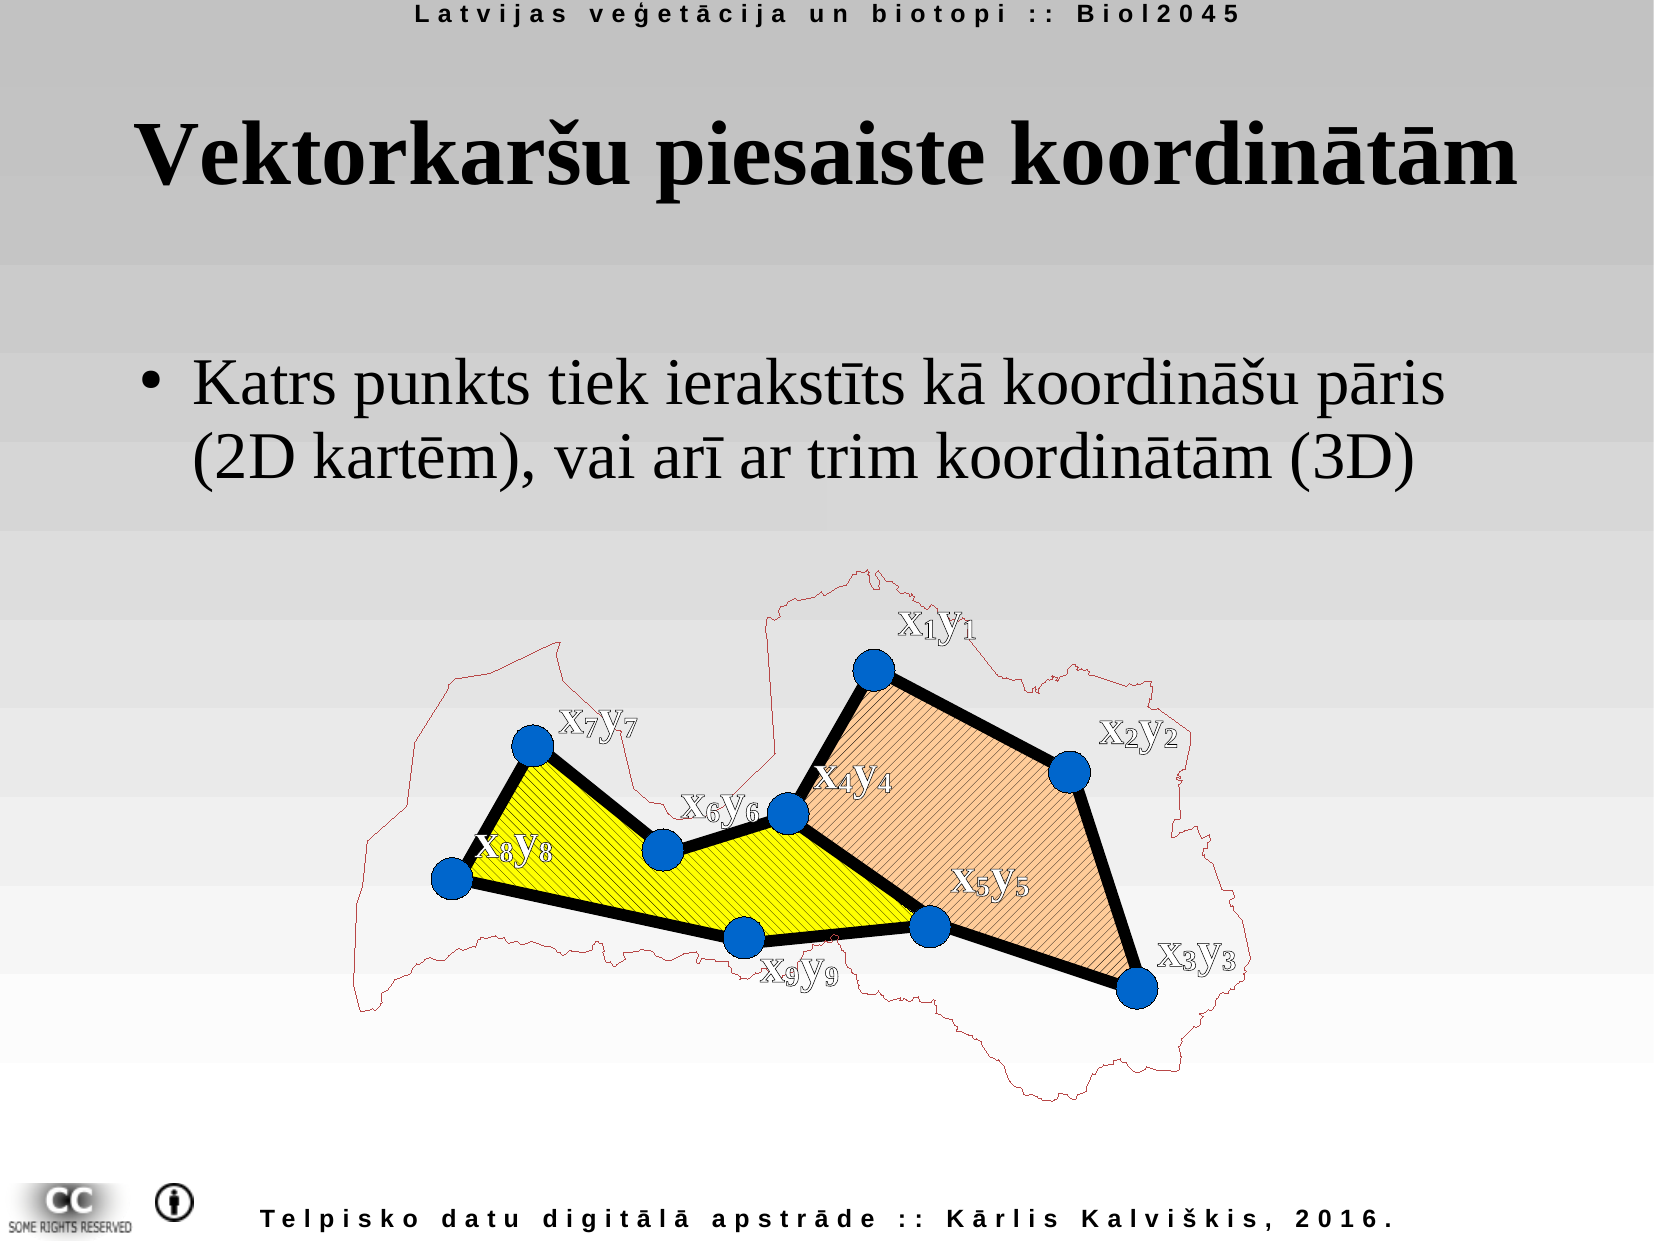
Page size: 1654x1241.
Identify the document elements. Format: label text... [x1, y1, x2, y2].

text_box x5y5 [950, 847, 1030, 920]
list Katrs punkts tiek ierakstīts kā koordināšu pāris (2D kartēm), vai arī ar trim koordinātām (3D) [121, 344, 1534, 1127]
text_box x1y1 [897, 590, 978, 663]
text_box x9y9 [760, 937, 840, 1010]
title Vektorkaršu piesaiste koordinātām [121, 102, 1534, 311]
picture [0, 0, 1654, 1241]
text_box x3y3 [1157, 921, 1237, 994]
text_box x4y4 [813, 744, 893, 816]
text_box x6y6 [680, 773, 760, 846]
text_box x7y7 [558, 688, 638, 761]
text_box x2y2 [1099, 699, 1179, 771]
text_box x8y8 [474, 813, 554, 885]
text_box [504, 649, 1158, 1010]
text_box [431, 857, 474, 900]
